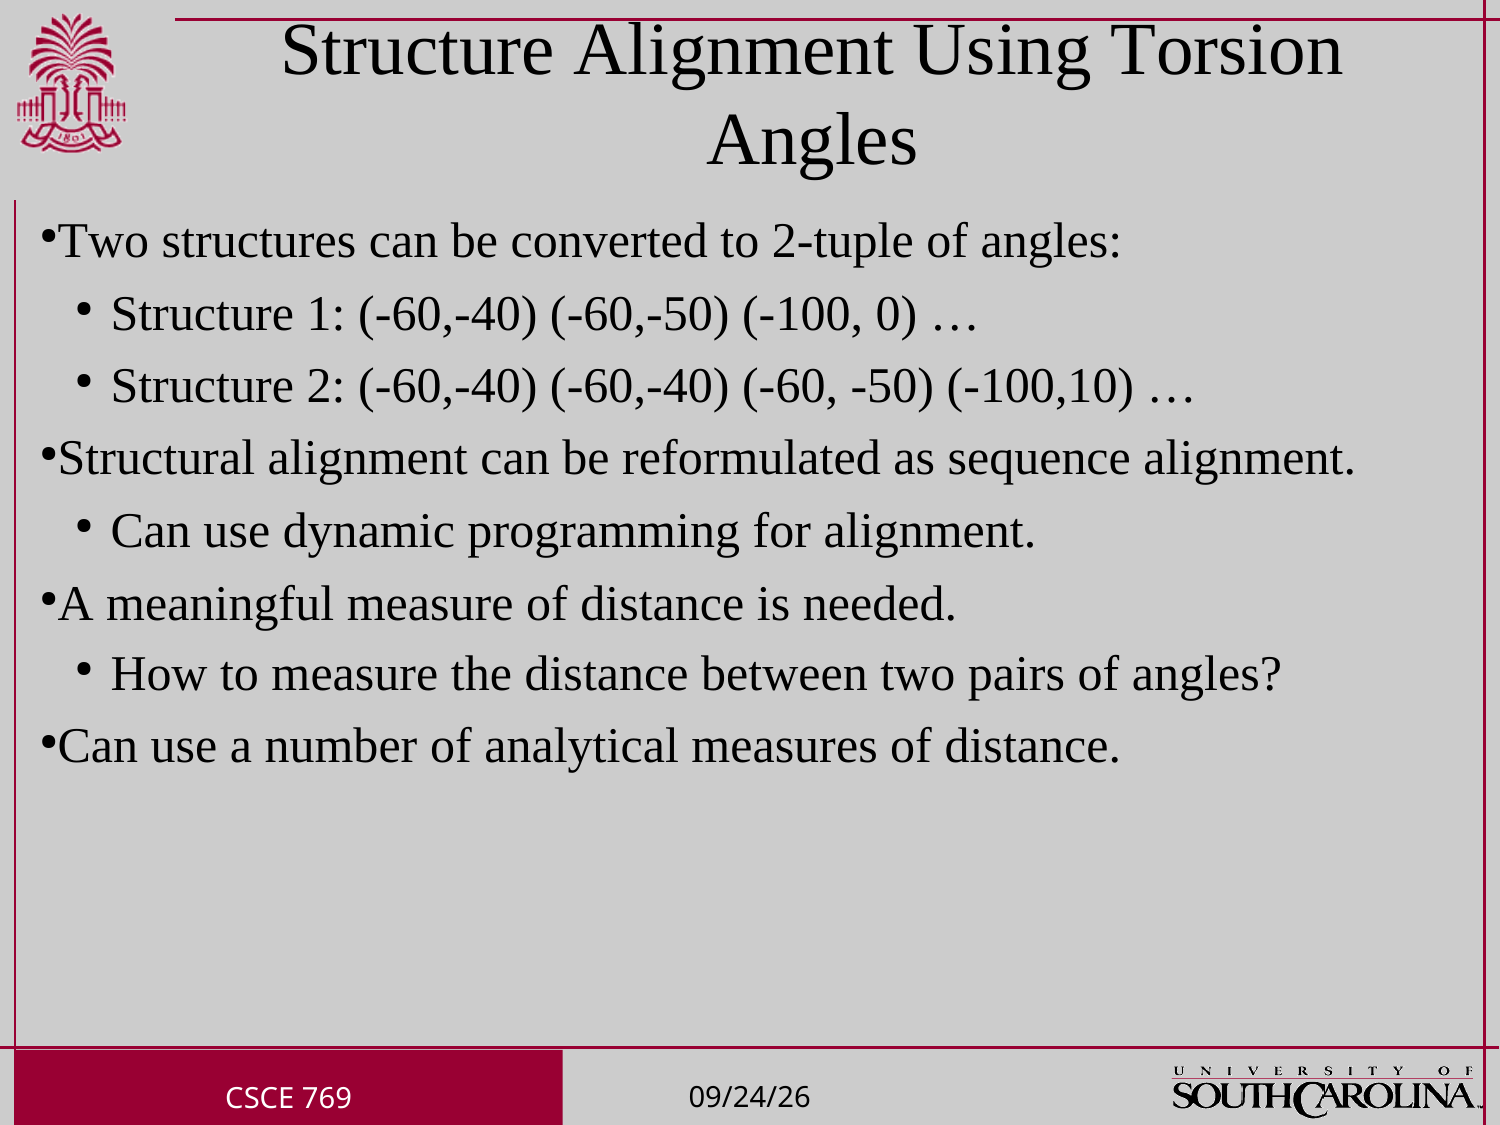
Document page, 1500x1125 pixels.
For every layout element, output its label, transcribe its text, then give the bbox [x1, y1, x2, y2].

picture [1162, 1049, 1483, 1125]
text_box Two structures can be converted to 2-tuple of angles: Structure 1: (-60,-40) (-60,-50) (-100, 0) … Structure 2: (-60,-40) (-60,-40) (-60, -50) (-100,10) … Structural alignment can be reformulated as sequence alignment. Can use dynamic programming for alignment. A meaningful measure of distance is needed. How to measure the distance between two pairs of angles? Can use a number of analytical measures of distance. [24, 200, 1476, 1013]
picture [12, 12, 131, 155]
title Structure Alignment Using Torsion Angles [174, 0, 1450, 188]
